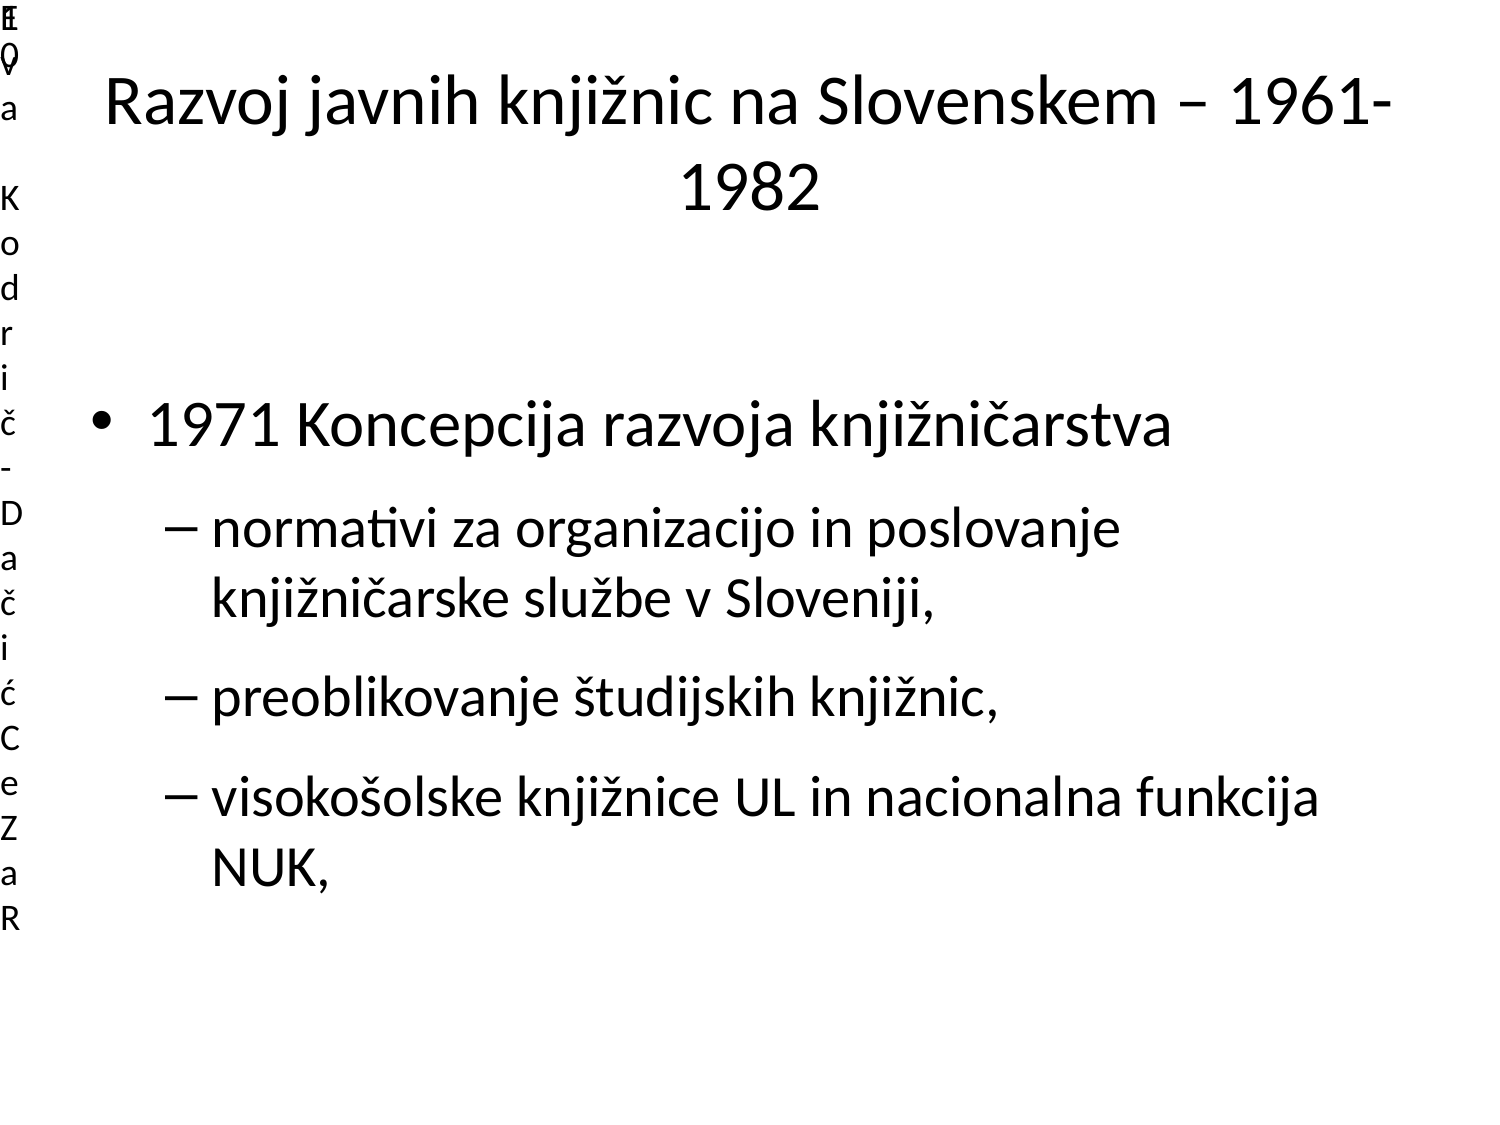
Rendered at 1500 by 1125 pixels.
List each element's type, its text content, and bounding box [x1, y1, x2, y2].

list 1971 Koncepcija razvoja knjižničarstva normativi za organizacijo in poslovanje knjižničarske službe v Sloveniji, preoblikovanje študijskih knjižnic, visokošolske knjižnice UL in nacionalna funkcija NUK, [75, 262, 1425, 1005]
title Razvoj javnih knjižnic na Slovenskem – 1961-1982 [75, 45, 1425, 233]
